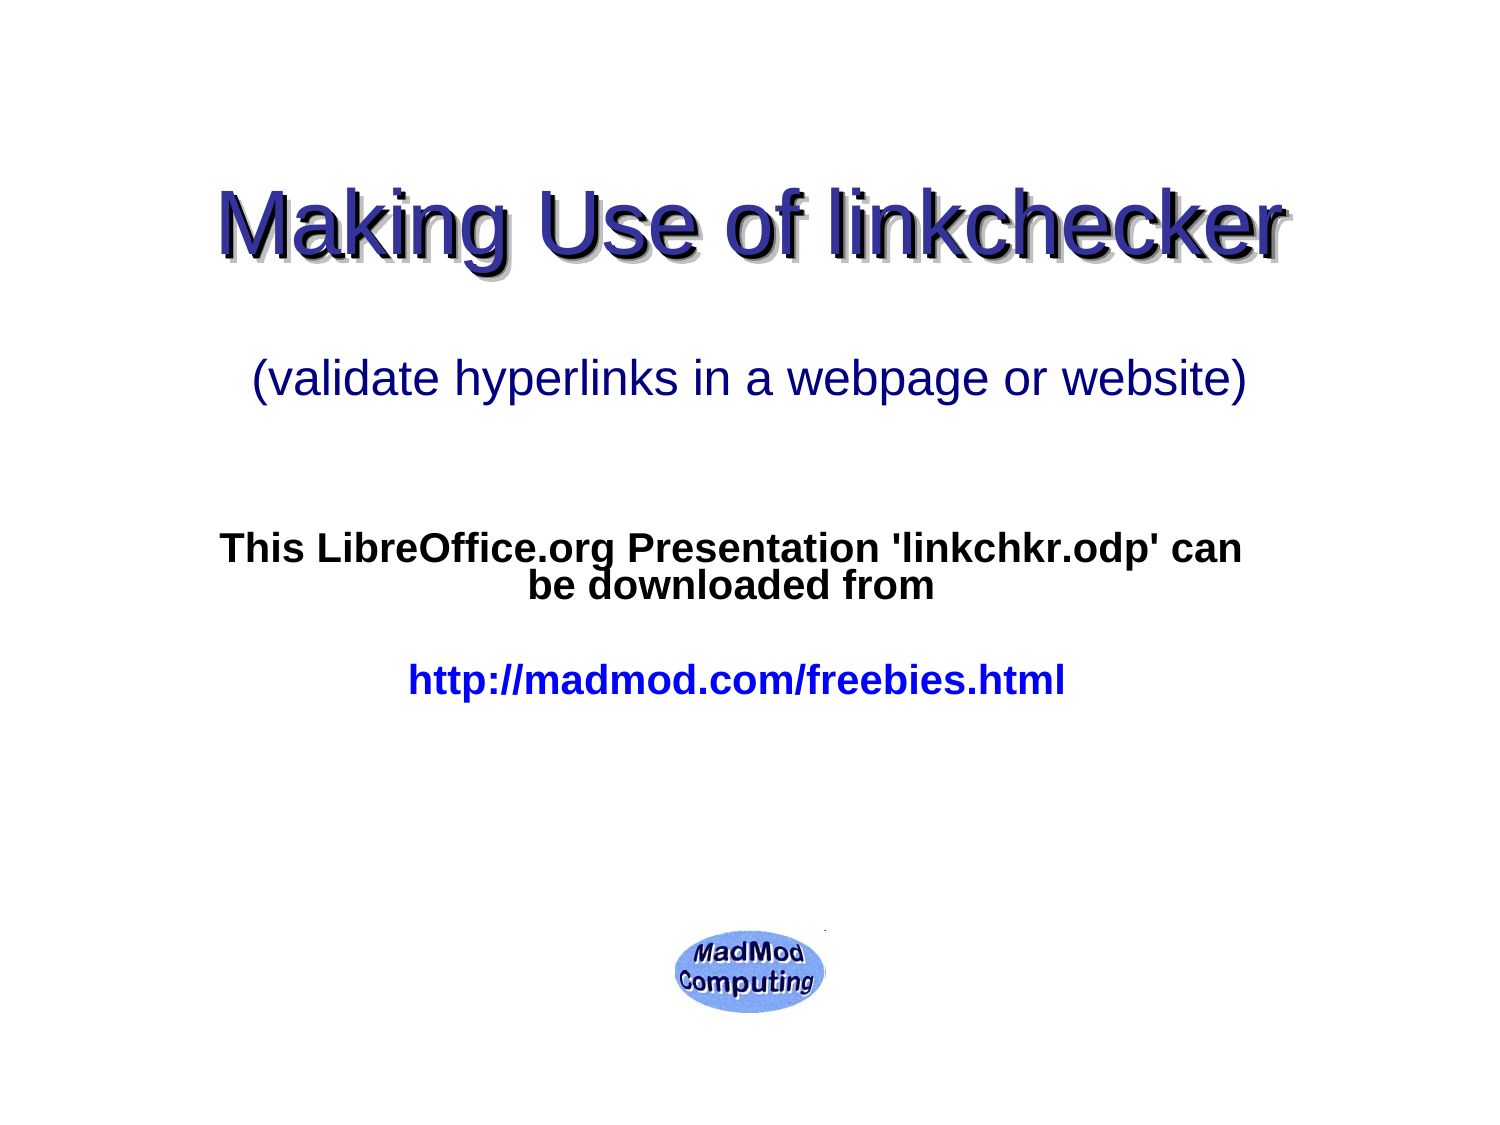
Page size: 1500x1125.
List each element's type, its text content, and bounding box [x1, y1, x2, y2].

picture [675, 930, 826, 1013]
text_box (validate hyperlinks in a webpage or website) [225, 337, 1276, 413]
subtitle This LibreOffice.org Presentation 'linkchkr.odp' can be downloaded from http://madmod.com/freebies.html [112, 525, 1276, 720]
title Making Use of linkchecker [112, 162, 1388, 284]
